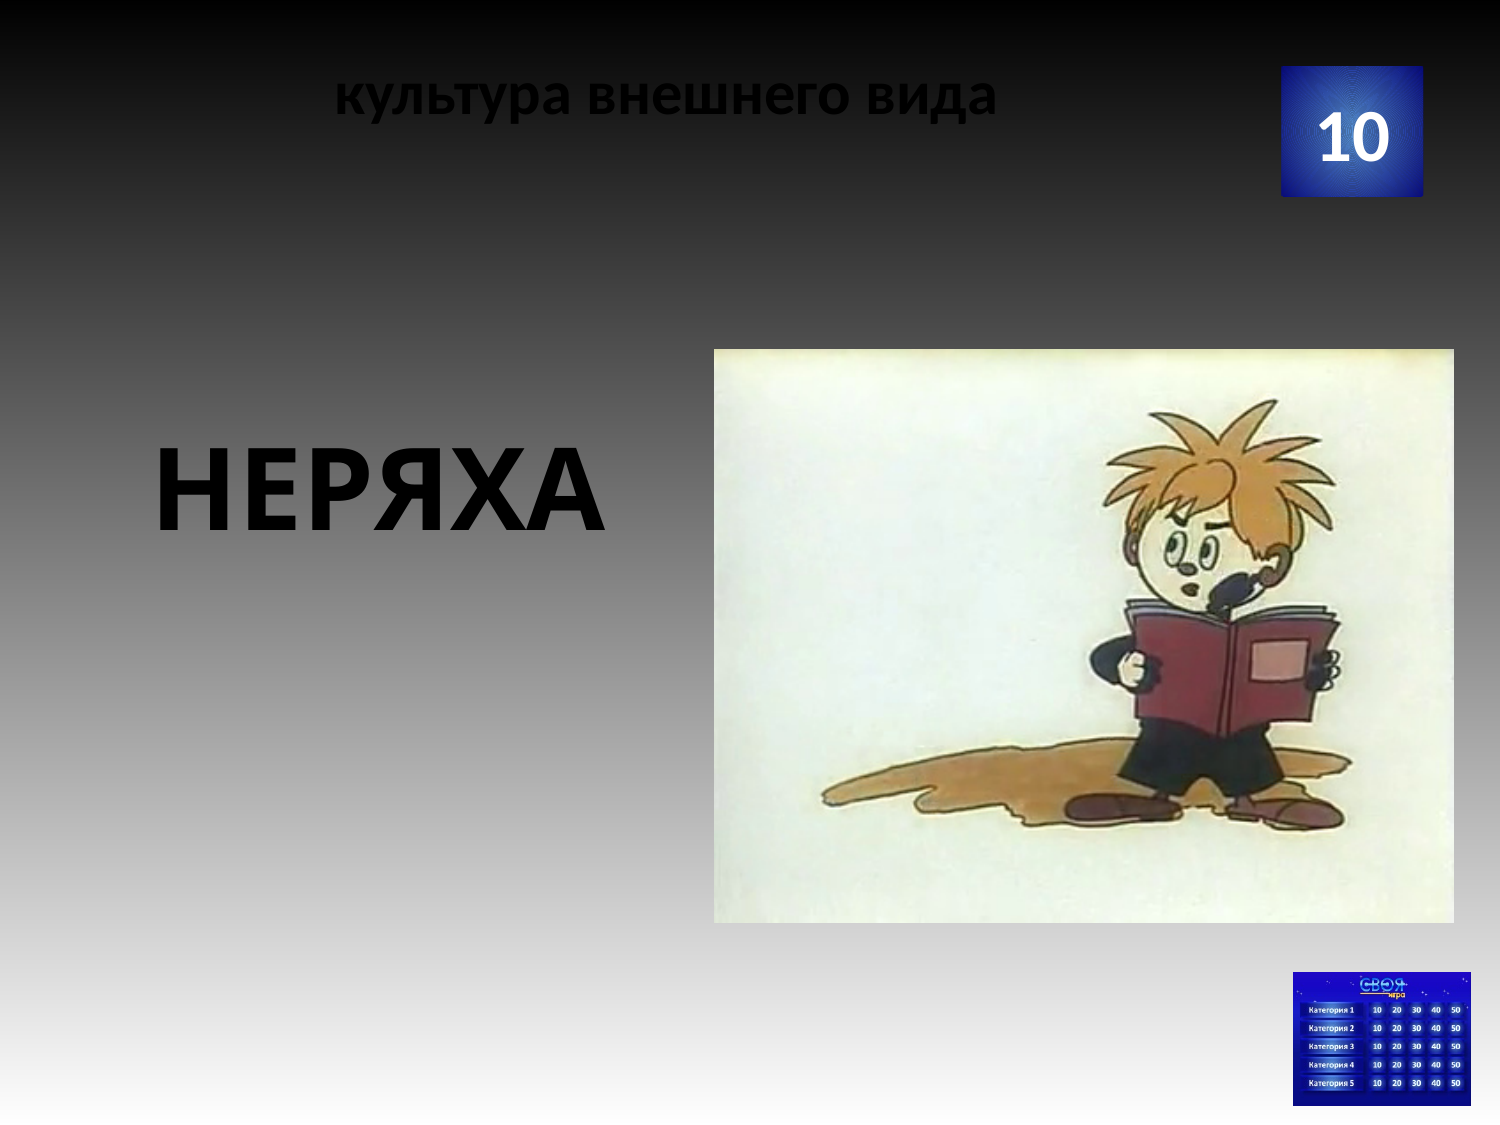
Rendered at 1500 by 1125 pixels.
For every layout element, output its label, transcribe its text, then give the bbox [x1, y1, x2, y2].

text_box 10 [1281, 66, 1424, 197]
list НЕРЯХА [135, 408, 1425, 1000]
picture [714, 349, 1454, 923]
title культура внешнего вида [75, 45, 1258, 233]
picture [1293, 972, 1471, 1106]
